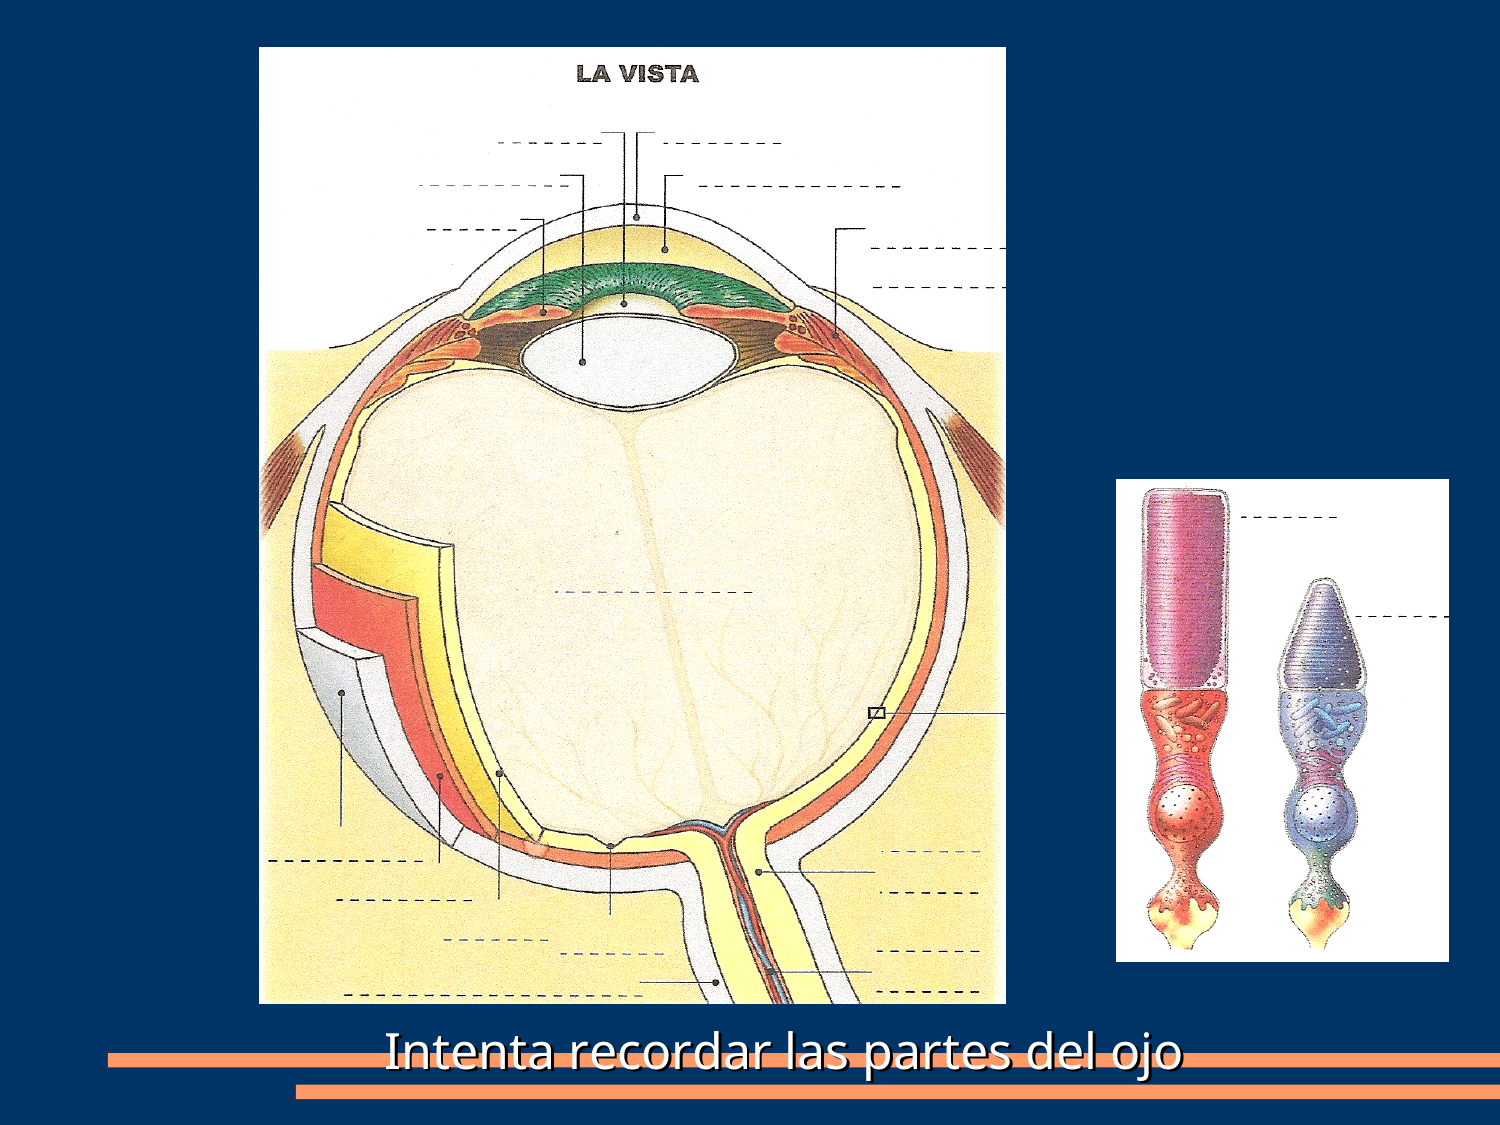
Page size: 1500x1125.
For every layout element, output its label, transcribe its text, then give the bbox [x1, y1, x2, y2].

picture [1116, 479, 1449, 962]
picture [259, 47, 1006, 1004]
text_box Intenta recordar las partes del ojo [369, 1011, 1200, 1087]
